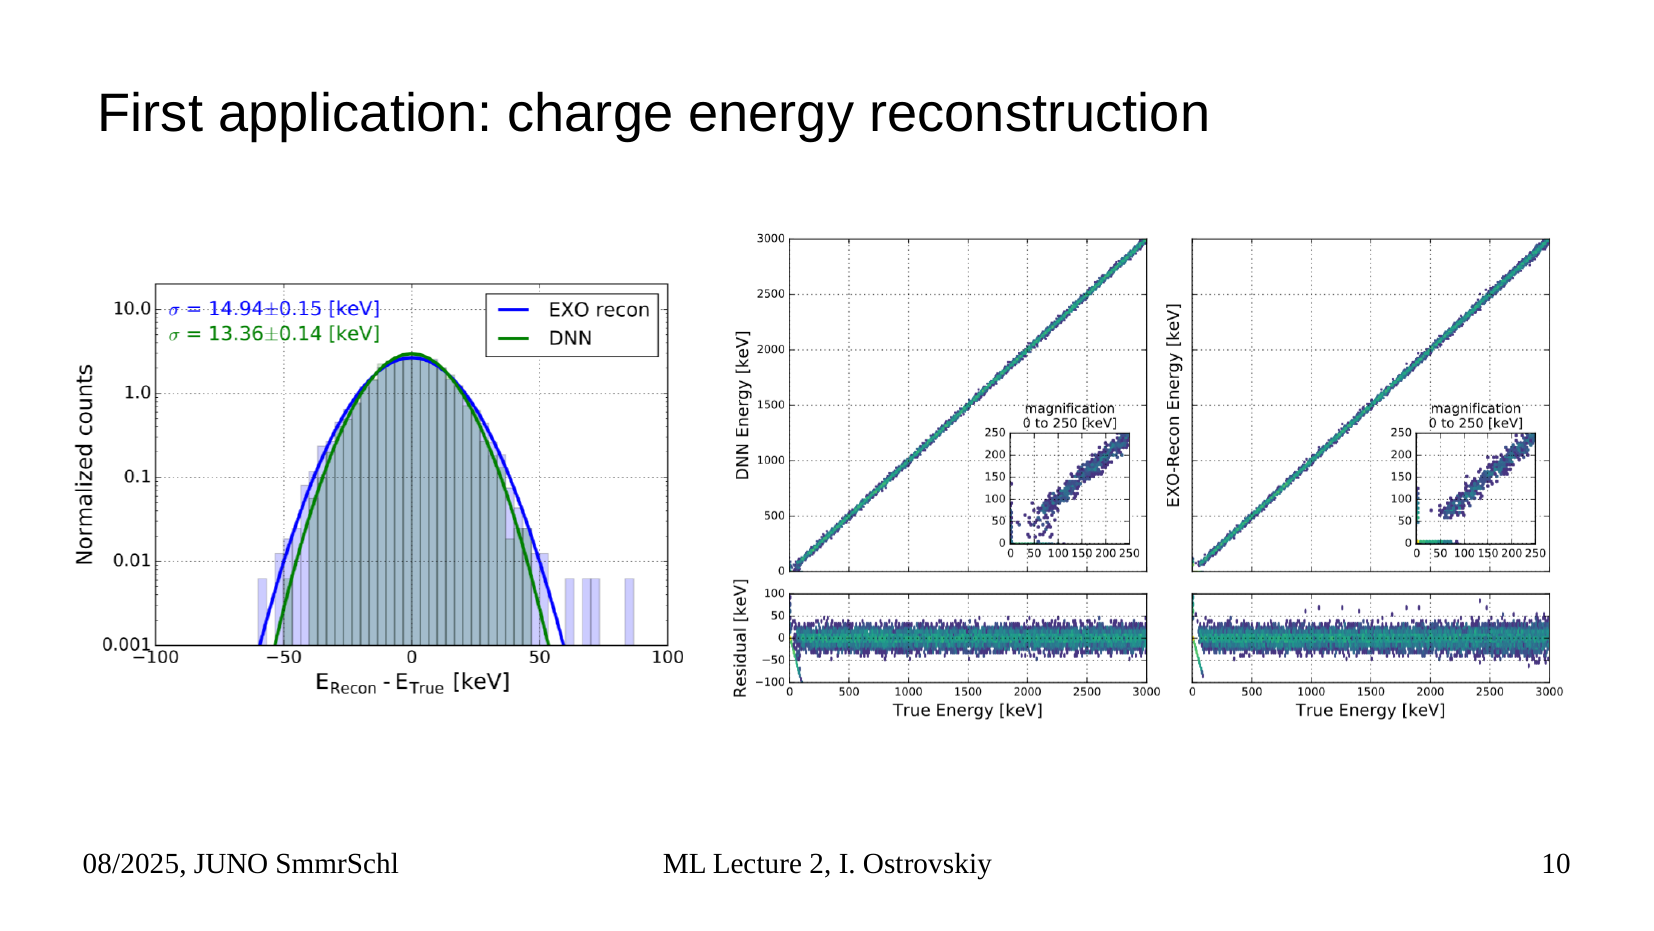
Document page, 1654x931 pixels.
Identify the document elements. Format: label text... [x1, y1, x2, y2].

picture [70, 272, 690, 697]
picture [707, 222, 1570, 722]
title First application: charge energy reconstruction [82, 37, 1571, 193]
